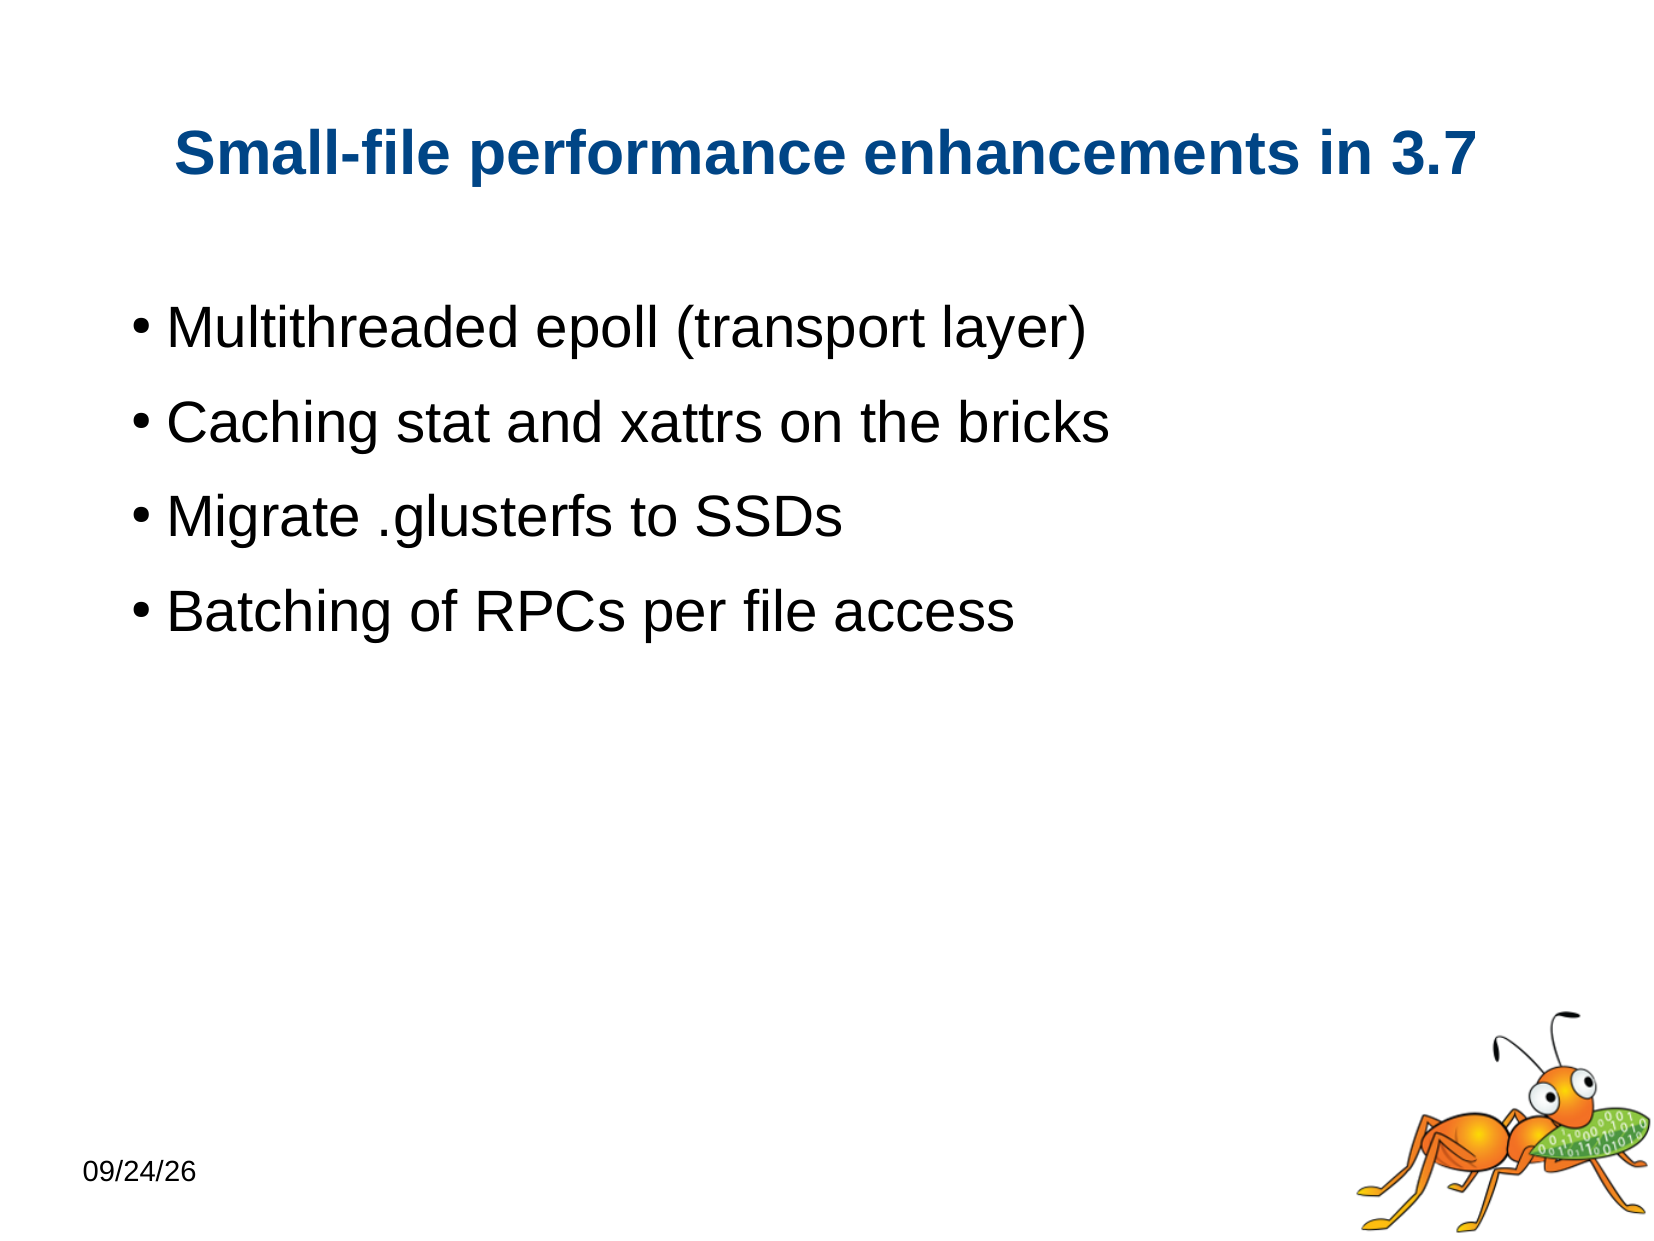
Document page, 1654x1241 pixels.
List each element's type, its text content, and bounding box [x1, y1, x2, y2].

title Small-file performance enhancements in 3.7 [82, 49, 1571, 257]
picture [1353, 1009, 1654, 1235]
list Multithreaded epoll (transport layer) Caching stat and xattrs on the bricks Migrate .glusterfs to SSDs Batching of RPCs per file access [130, 294, 1619, 1120]
